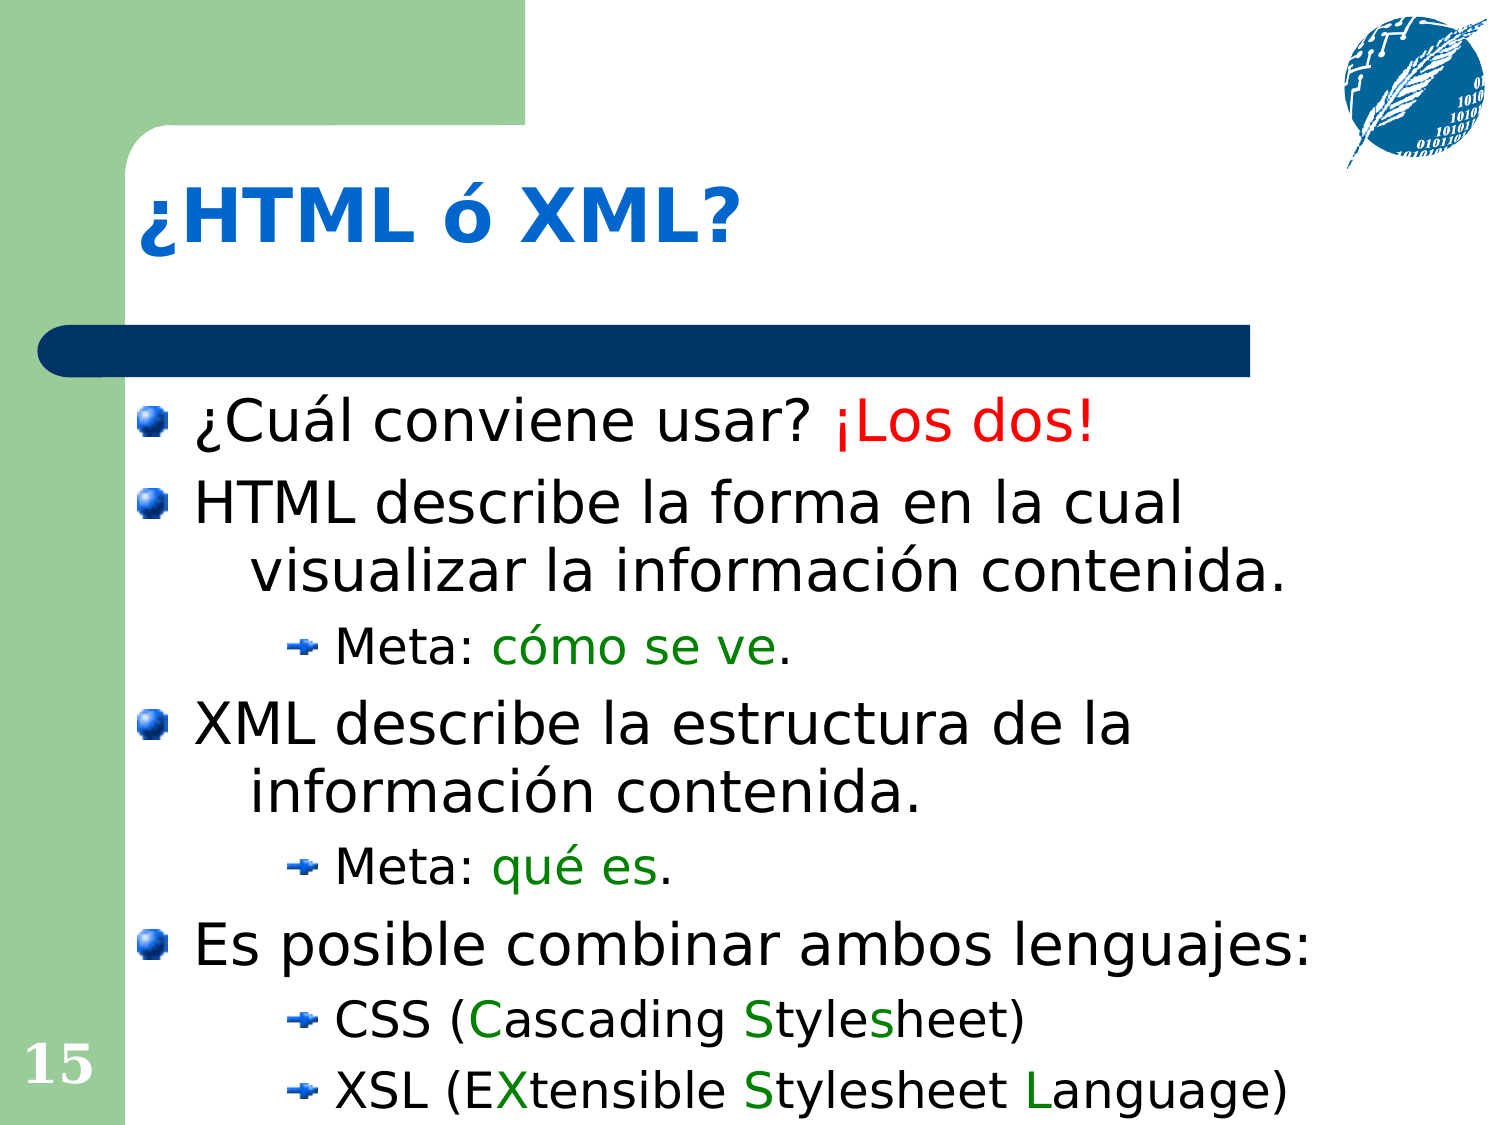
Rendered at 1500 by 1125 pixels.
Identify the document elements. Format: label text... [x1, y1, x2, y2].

picture [1341, 15, 1487, 172]
list ¿Cuál conviene usar? ¡Los dos! HTML describe la forma en la cual visualizar la información contenida. Meta: cómo se ve. XML describe la estructura de la información contenida. Meta: qué es. Es posible combinar ambos lenguajes: CSS (Cascading Stylesheet) XSL (EXtensible Stylesheet Language) [137, 387, 1400, 1121]
title ¿HTML ó XML? [136, 136, 1414, 301]
picture [1416, 140, 1425, 149]
picture [1436, 127, 1450, 136]
picture [1427, 138, 1431, 148]
picture [1433, 139, 1440, 147]
